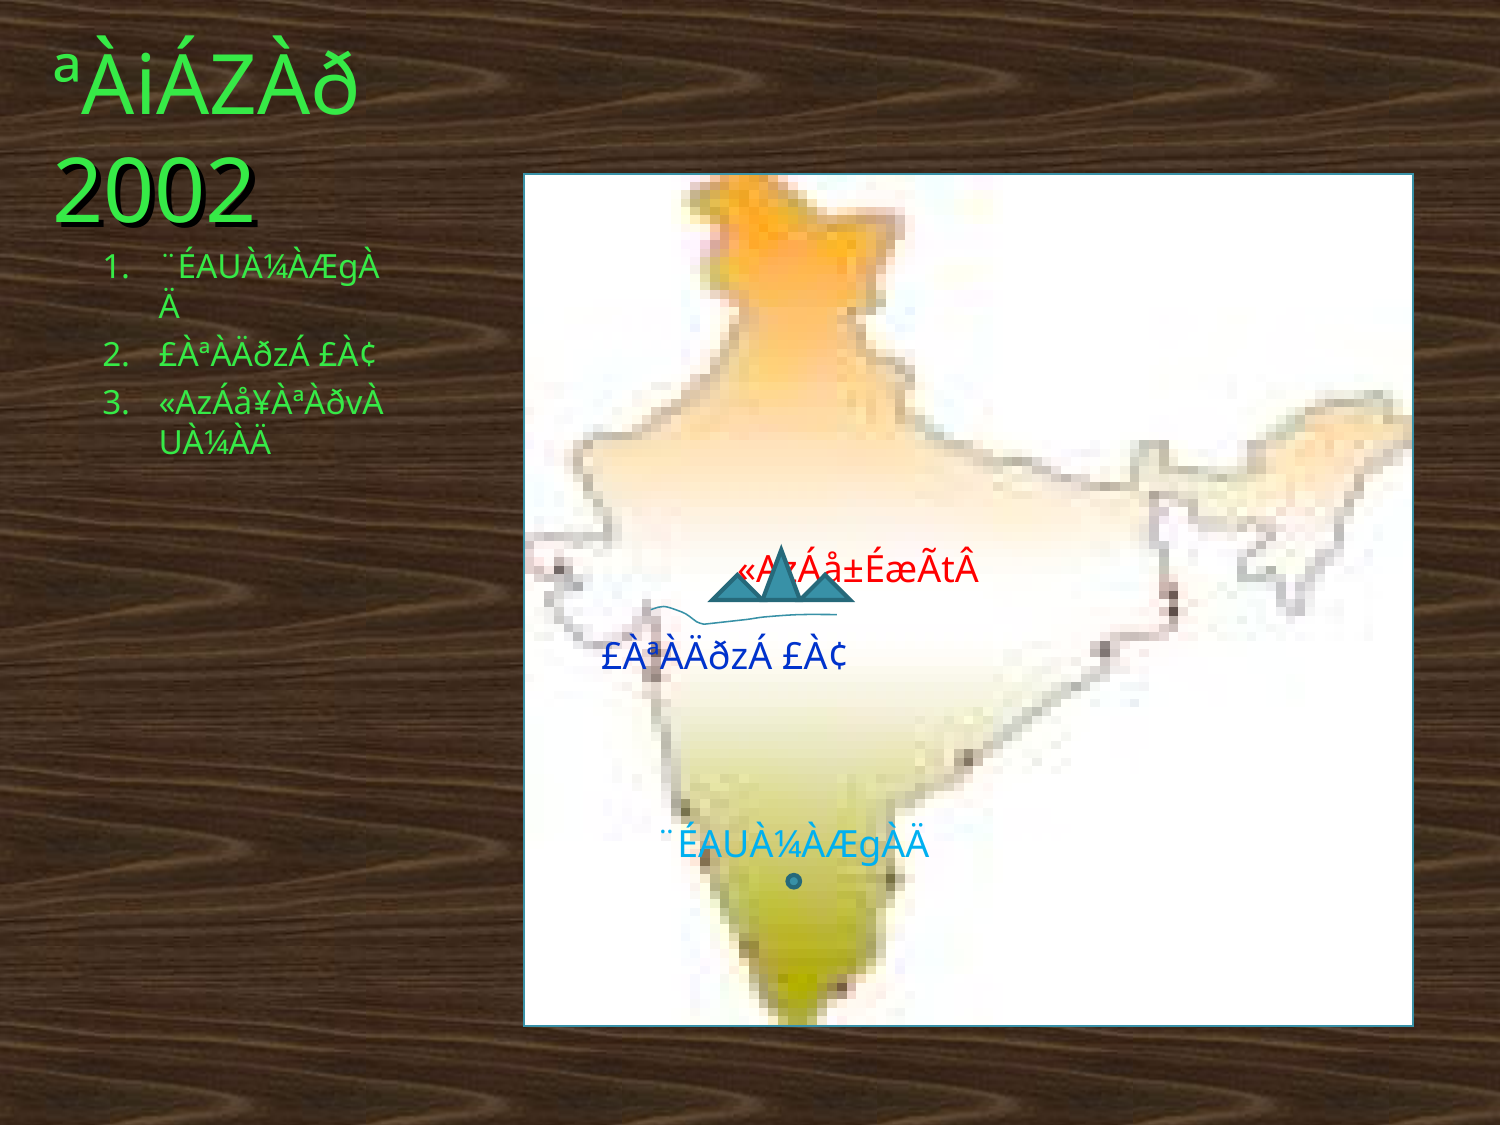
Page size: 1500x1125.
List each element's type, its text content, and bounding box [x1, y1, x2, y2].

text_box [787, 874, 801, 888]
text_box ªÀiÁZÀð 2002 [37, 37, 501, 229]
text_box £ÀªÀÄðzÁ £À¢ [586, 624, 977, 686]
picture [0, 0, 1500, 1125]
text_box ¨ÉAUÀ¼ÀÆgÀÄ [640, 812, 1058, 873]
text_box ¨ÉAUÀ¼ÀÆgÀÄ £ÀªÀÄðzÁ £À¢ «AzÁå¥ÀªÀðvÀUÀ¼ÀÄ [87, 237, 413, 415]
text_box [712, 549, 851, 601]
text_box «AzÁå±ÉæÃtÂ [722, 537, 1107, 598]
